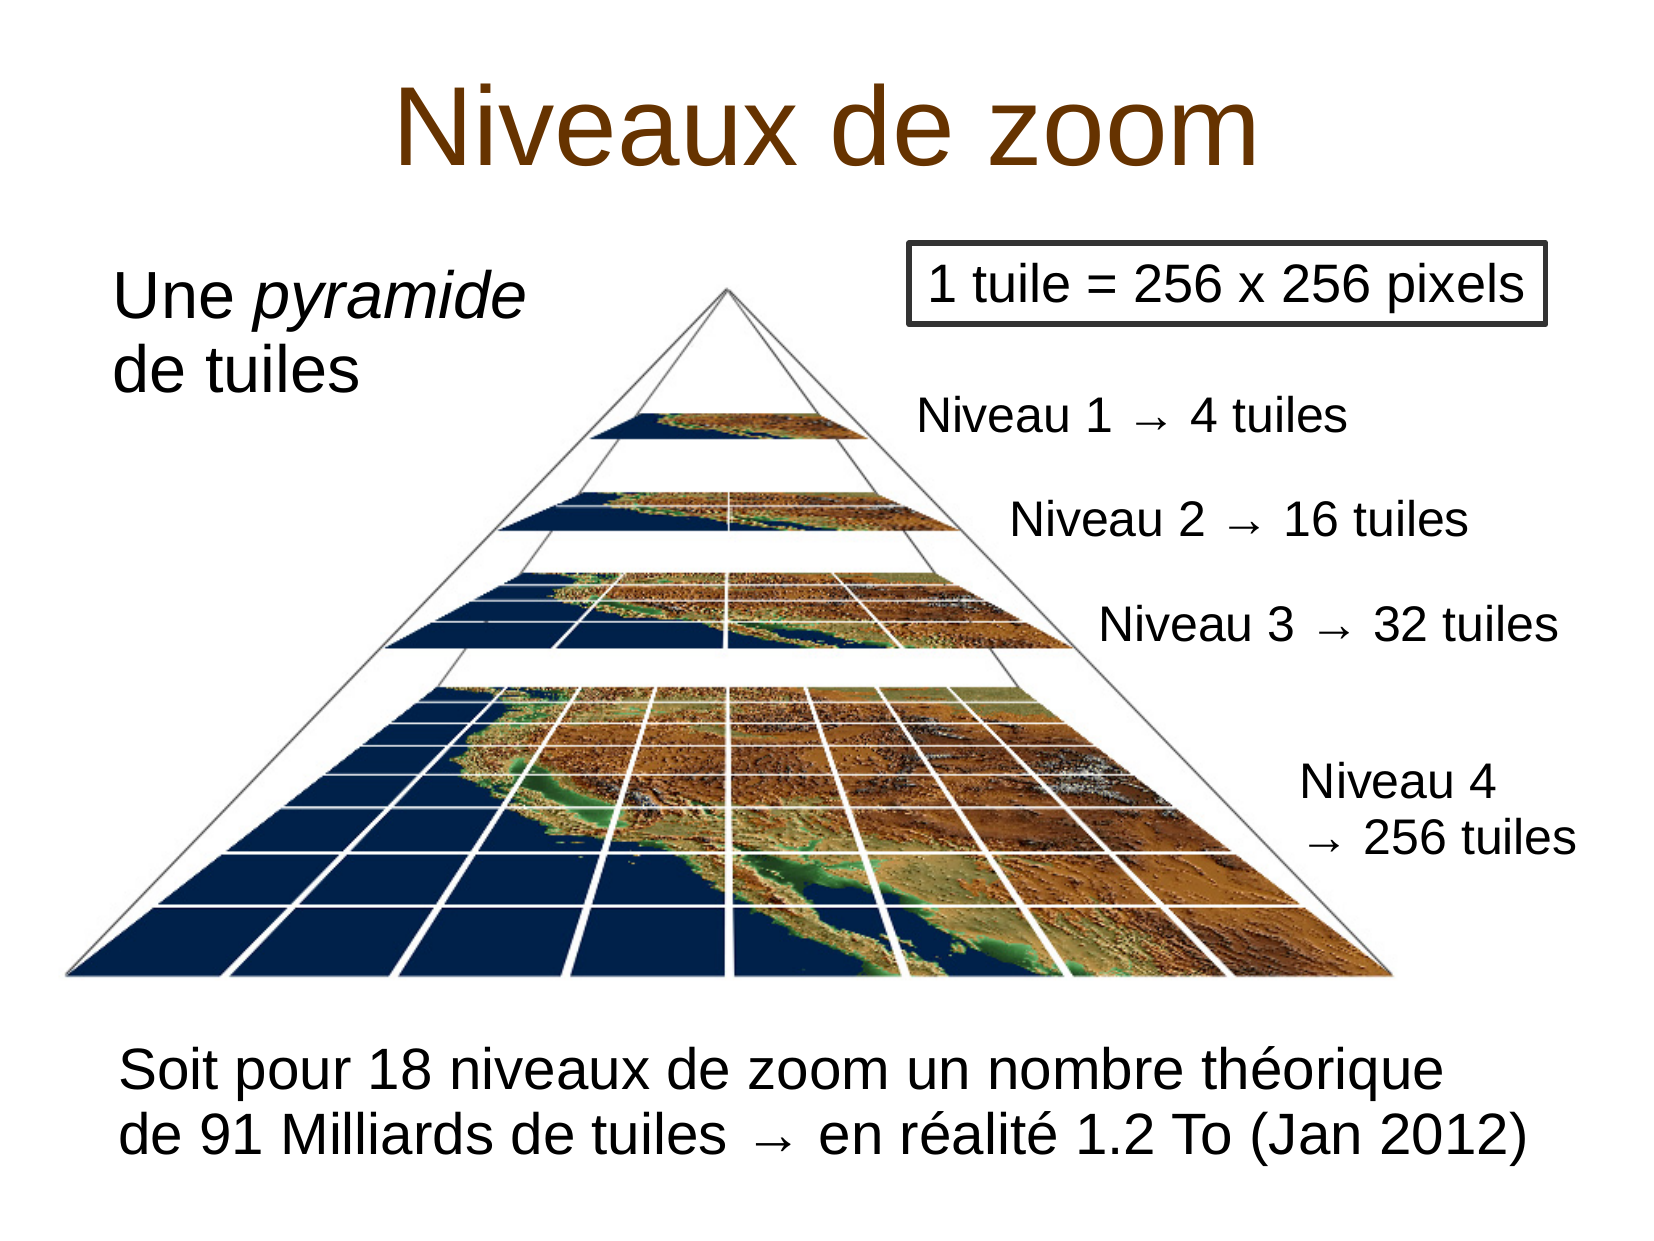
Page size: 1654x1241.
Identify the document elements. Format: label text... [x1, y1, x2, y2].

text_box Soit pour 18 niveaux de zoom un nombre théorique de 91 Milliards de tuiles → en réalité 1.2 To (Jan 2012) [103, 1029, 1557, 1175]
text_box Niveau 1 → 4 tuiles [901, 380, 1365, 451]
text_box Niveau 3 → 32 tuiles [1083, 588, 1575, 660]
picture [46, 259, 1425, 995]
text_box Une pyramide de tuiles [98, 250, 543, 415]
text_box Niveau 2 → 16 tuiles [994, 483, 1486, 555]
text_box 1 tuile = 256 x 256 pixels [909, 243, 1546, 325]
title Niveaux de zoom [82, 63, 1571, 190]
text_box Niveau 4 → 256 tuiles [1285, 746, 1593, 873]
